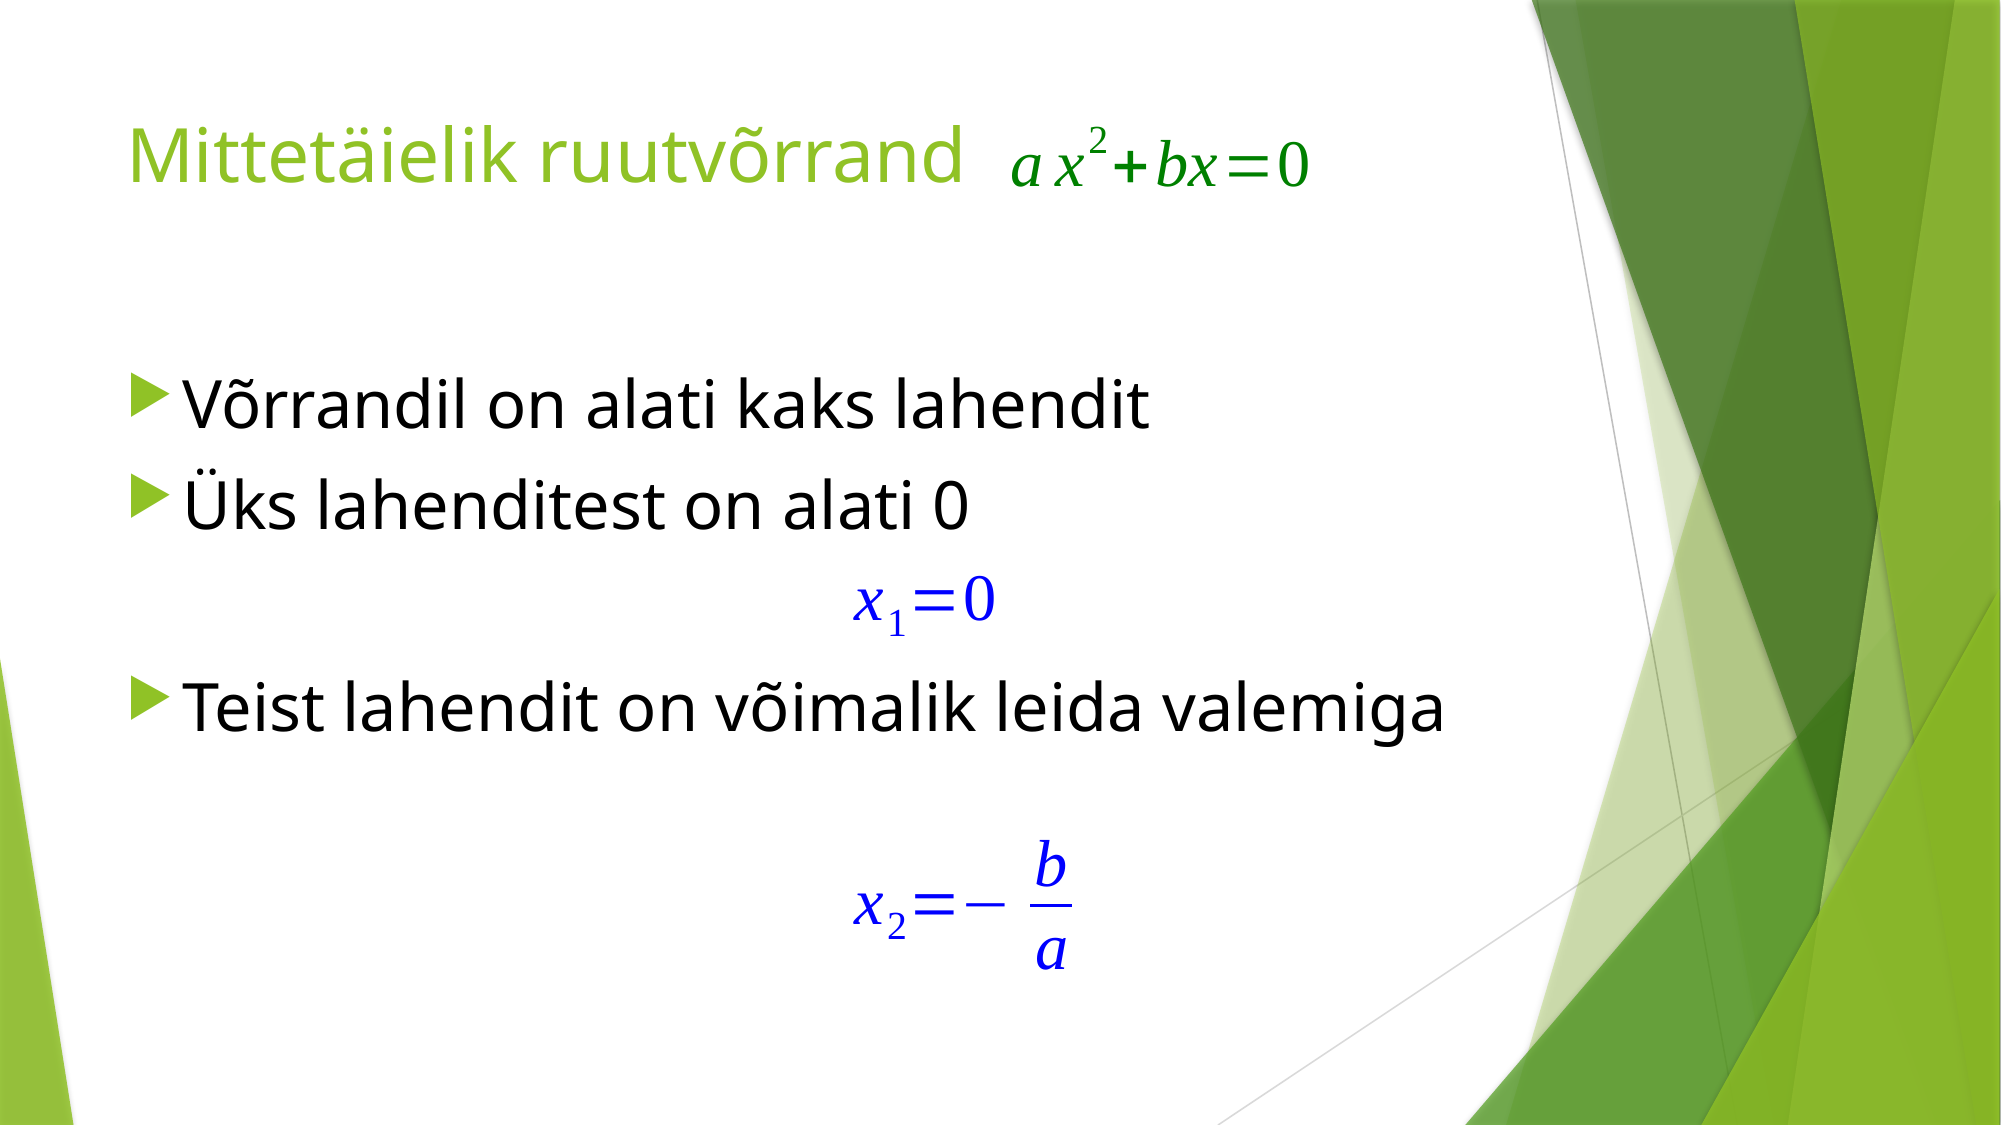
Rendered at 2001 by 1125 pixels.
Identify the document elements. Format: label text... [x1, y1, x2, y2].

chart [844, 826, 1082, 985]
list Võrrandil on alati kaks lahendit Üks lahenditest on alati 0 Teist lahendit on võimalik leida valemiga [111, 354, 1522, 992]
chart [1003, 118, 1318, 202]
title Mittetäielik ruutvõrrand [111, 99, 1522, 317]
chart [844, 561, 1004, 645]
